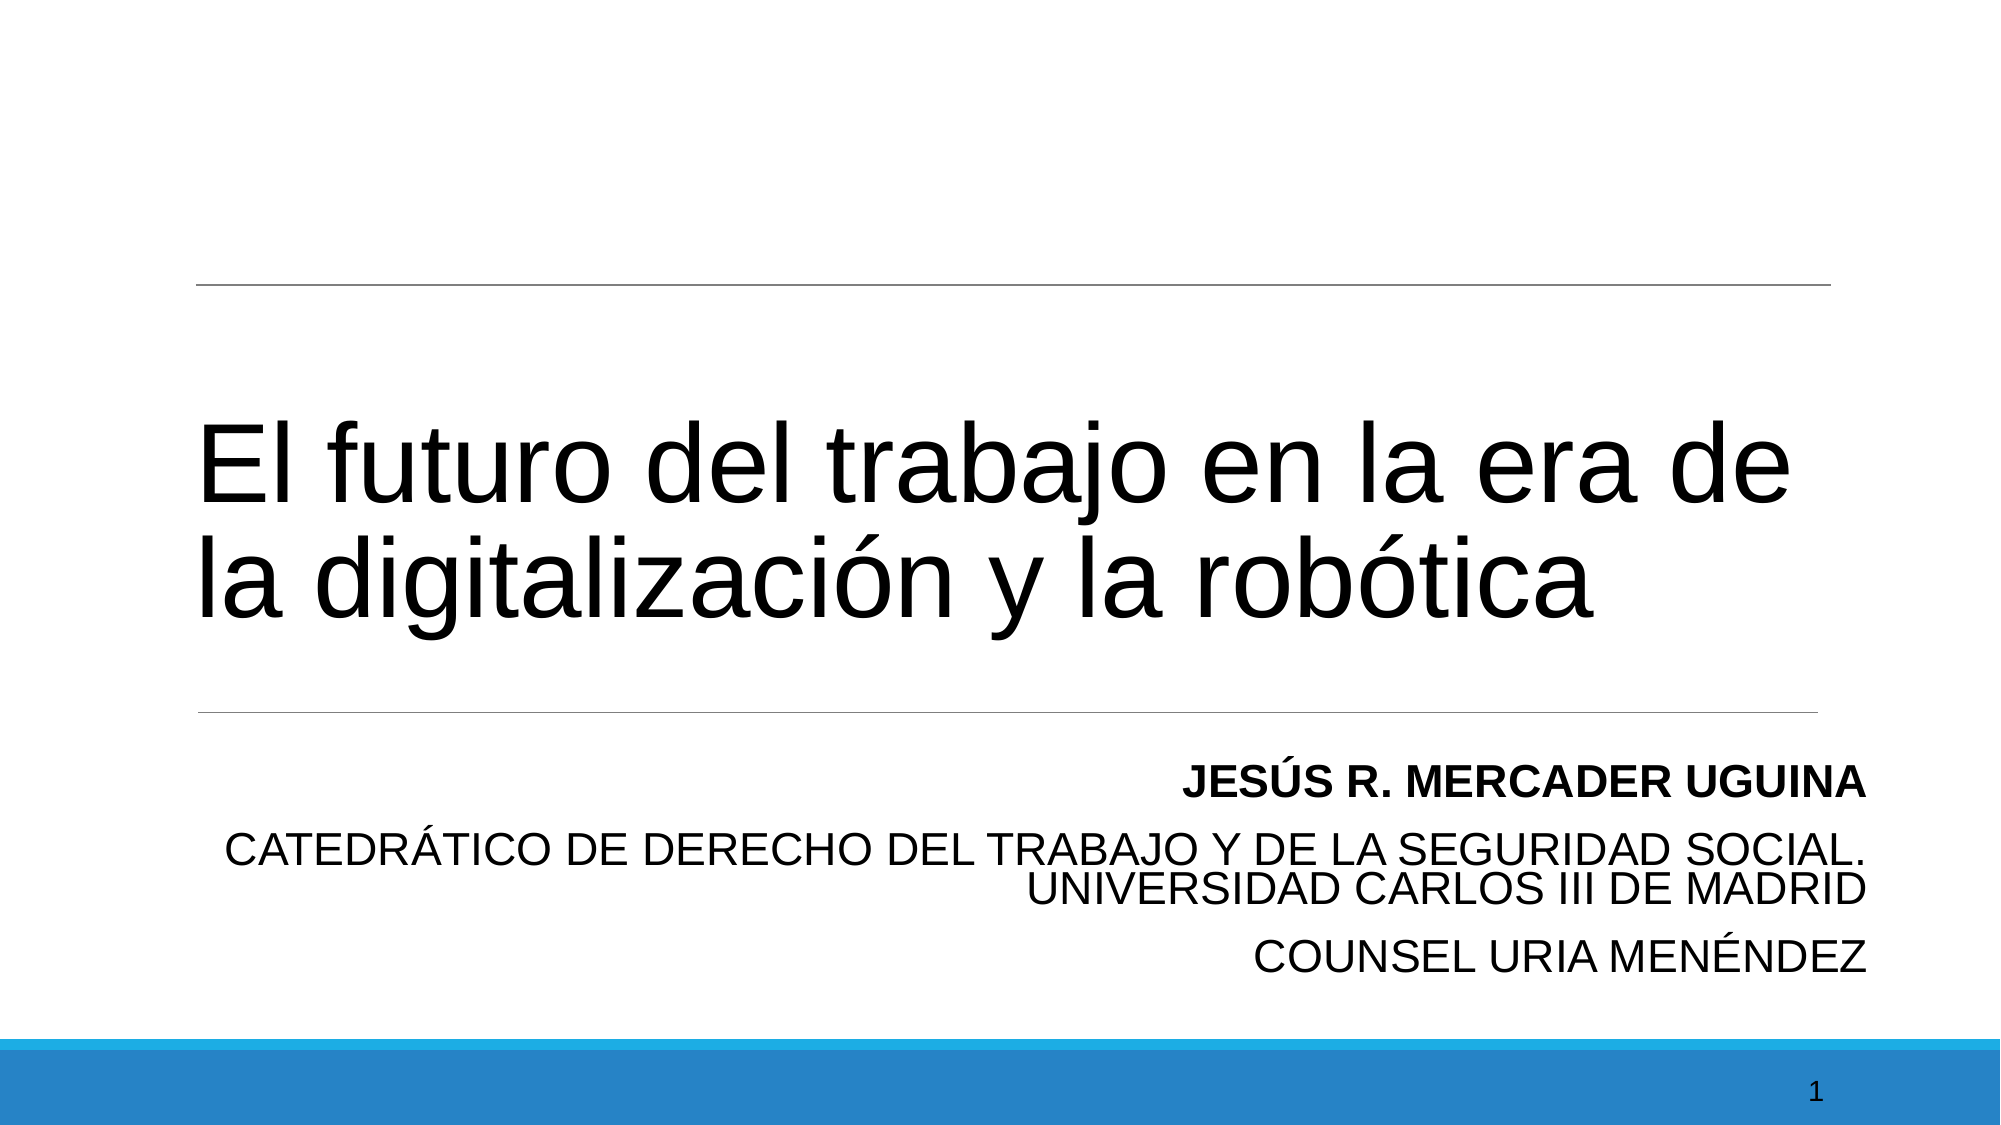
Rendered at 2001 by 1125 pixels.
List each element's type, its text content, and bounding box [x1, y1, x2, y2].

title El futuro del trabajo en la era de la digitalización y la robótica [180, 63, 1831, 649]
subtitle JESÚS R. MERCADER UGUINA CATEDRÁTICO DE DERECHO DEL TRABAJO Y DE LA SEGURIDAD SOCIAL. UNIVERSIDAD CARLOS III DE MADRID COUNSEL URIA MENÉNDEZ [180, 759, 1884, 999]
slide_number <número> [1624, 1059, 1840, 1120]
